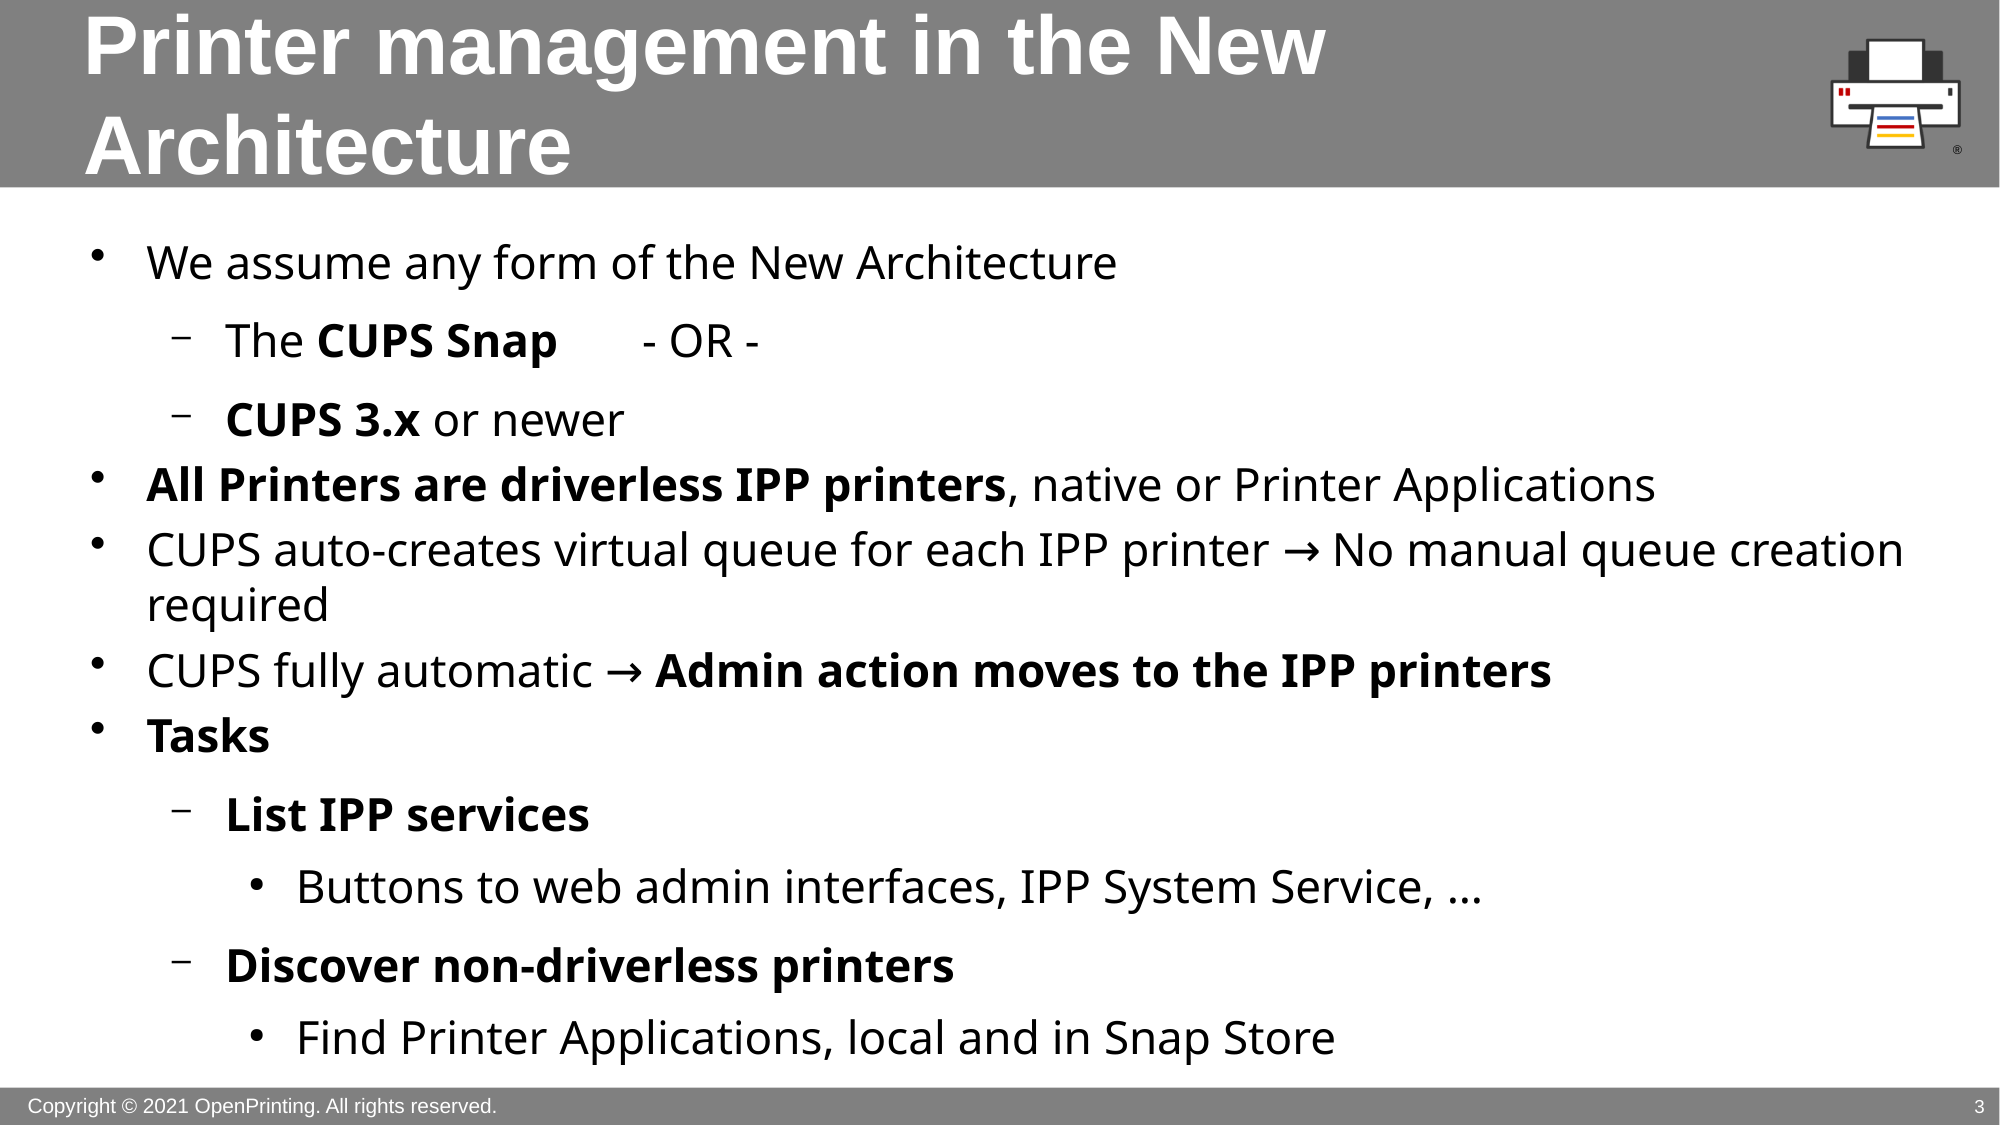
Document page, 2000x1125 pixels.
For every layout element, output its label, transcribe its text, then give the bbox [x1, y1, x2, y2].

list We assume any form of the New Architecture The CUPS Snap - OR - CUPS 3.x or newer All Printers are driverless IPP printers, native or Printer Applications CUPS auto-creates virtual queue for each IPP printer → No manual queue creation required CUPS fully automatic → Admin action moves to the IPP printers Tasks List IPP services Buttons to web admin interfaces, IPP System Service, … Discover non-driverless printers Find Printer Applications, local and in Snap Store [75, 224, 1936, 1067]
picture [1825, 33, 1966, 154]
title Printer management in the New Architecture [75, 7, 1786, 175]
